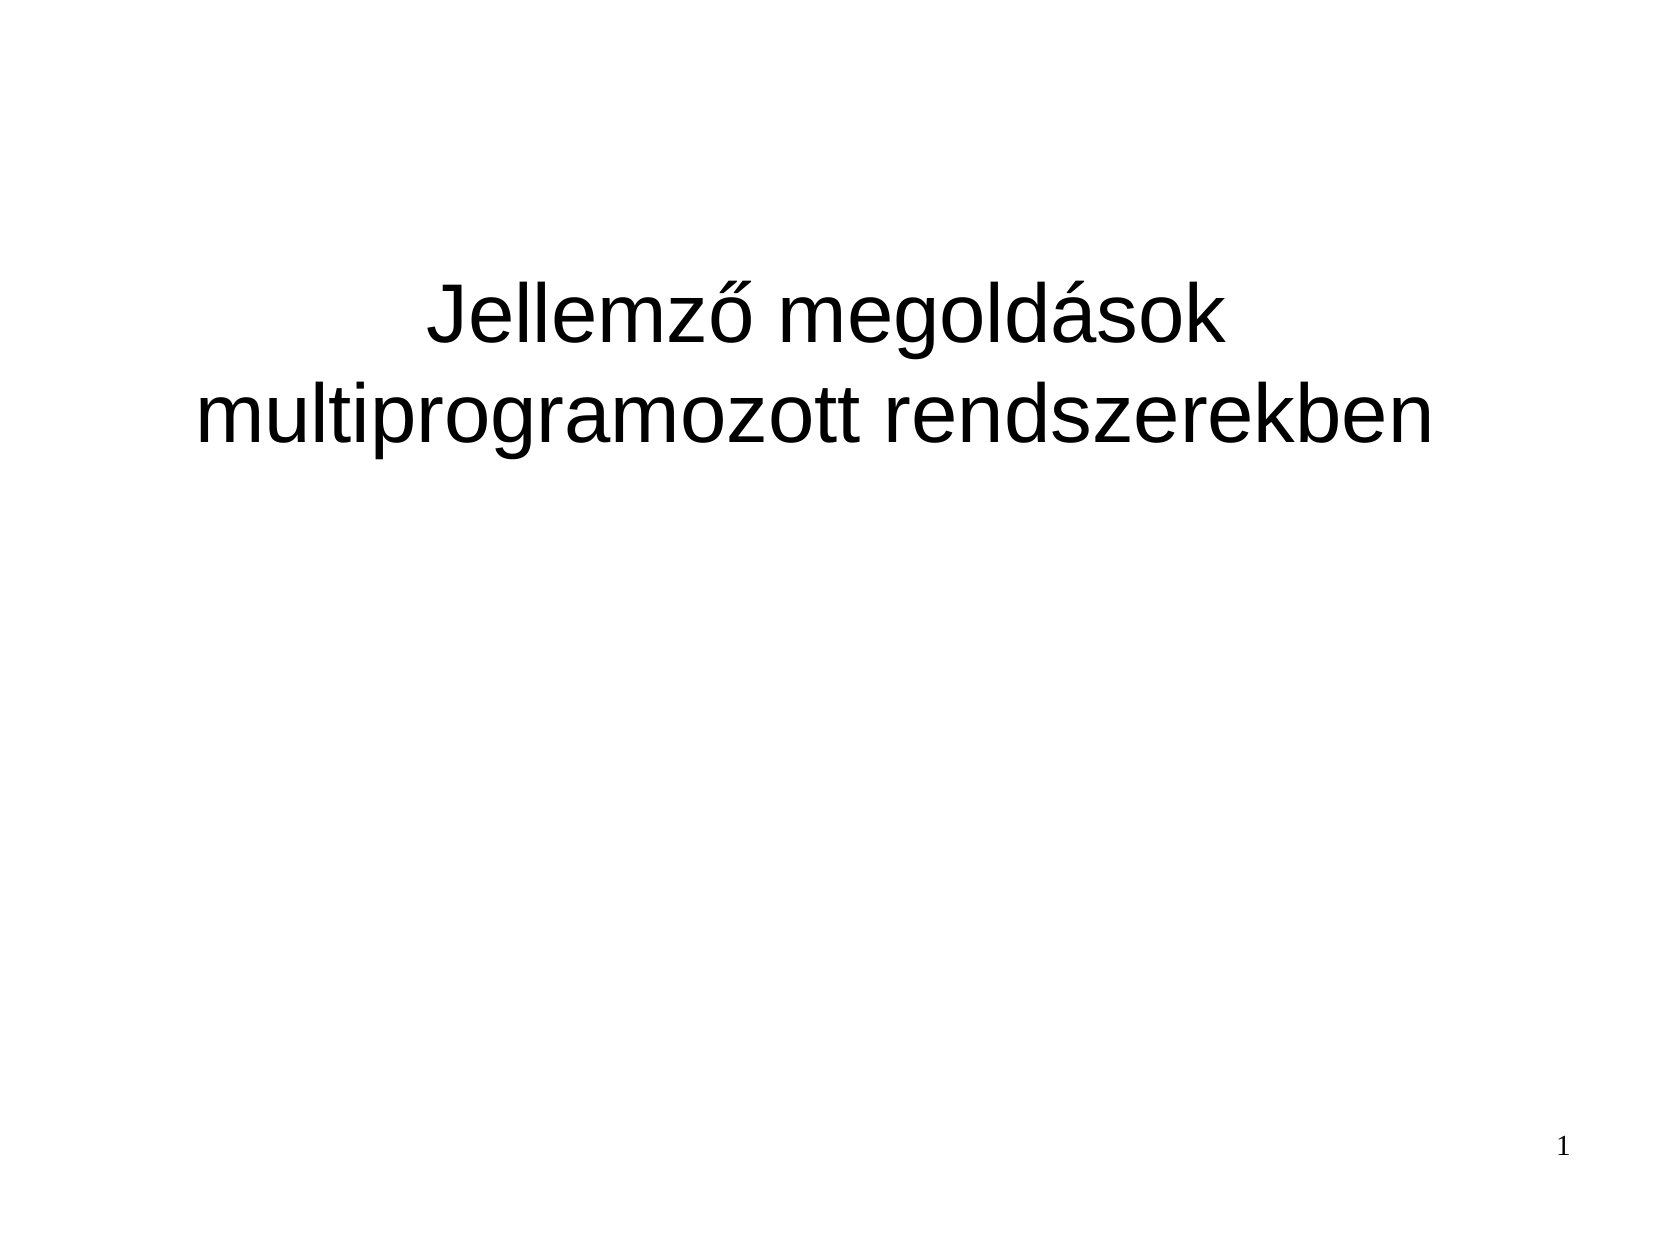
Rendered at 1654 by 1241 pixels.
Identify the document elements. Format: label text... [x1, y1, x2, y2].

title Jellemző megoldások multiprogramozott rendszerekben [124, 255, 1530, 463]
